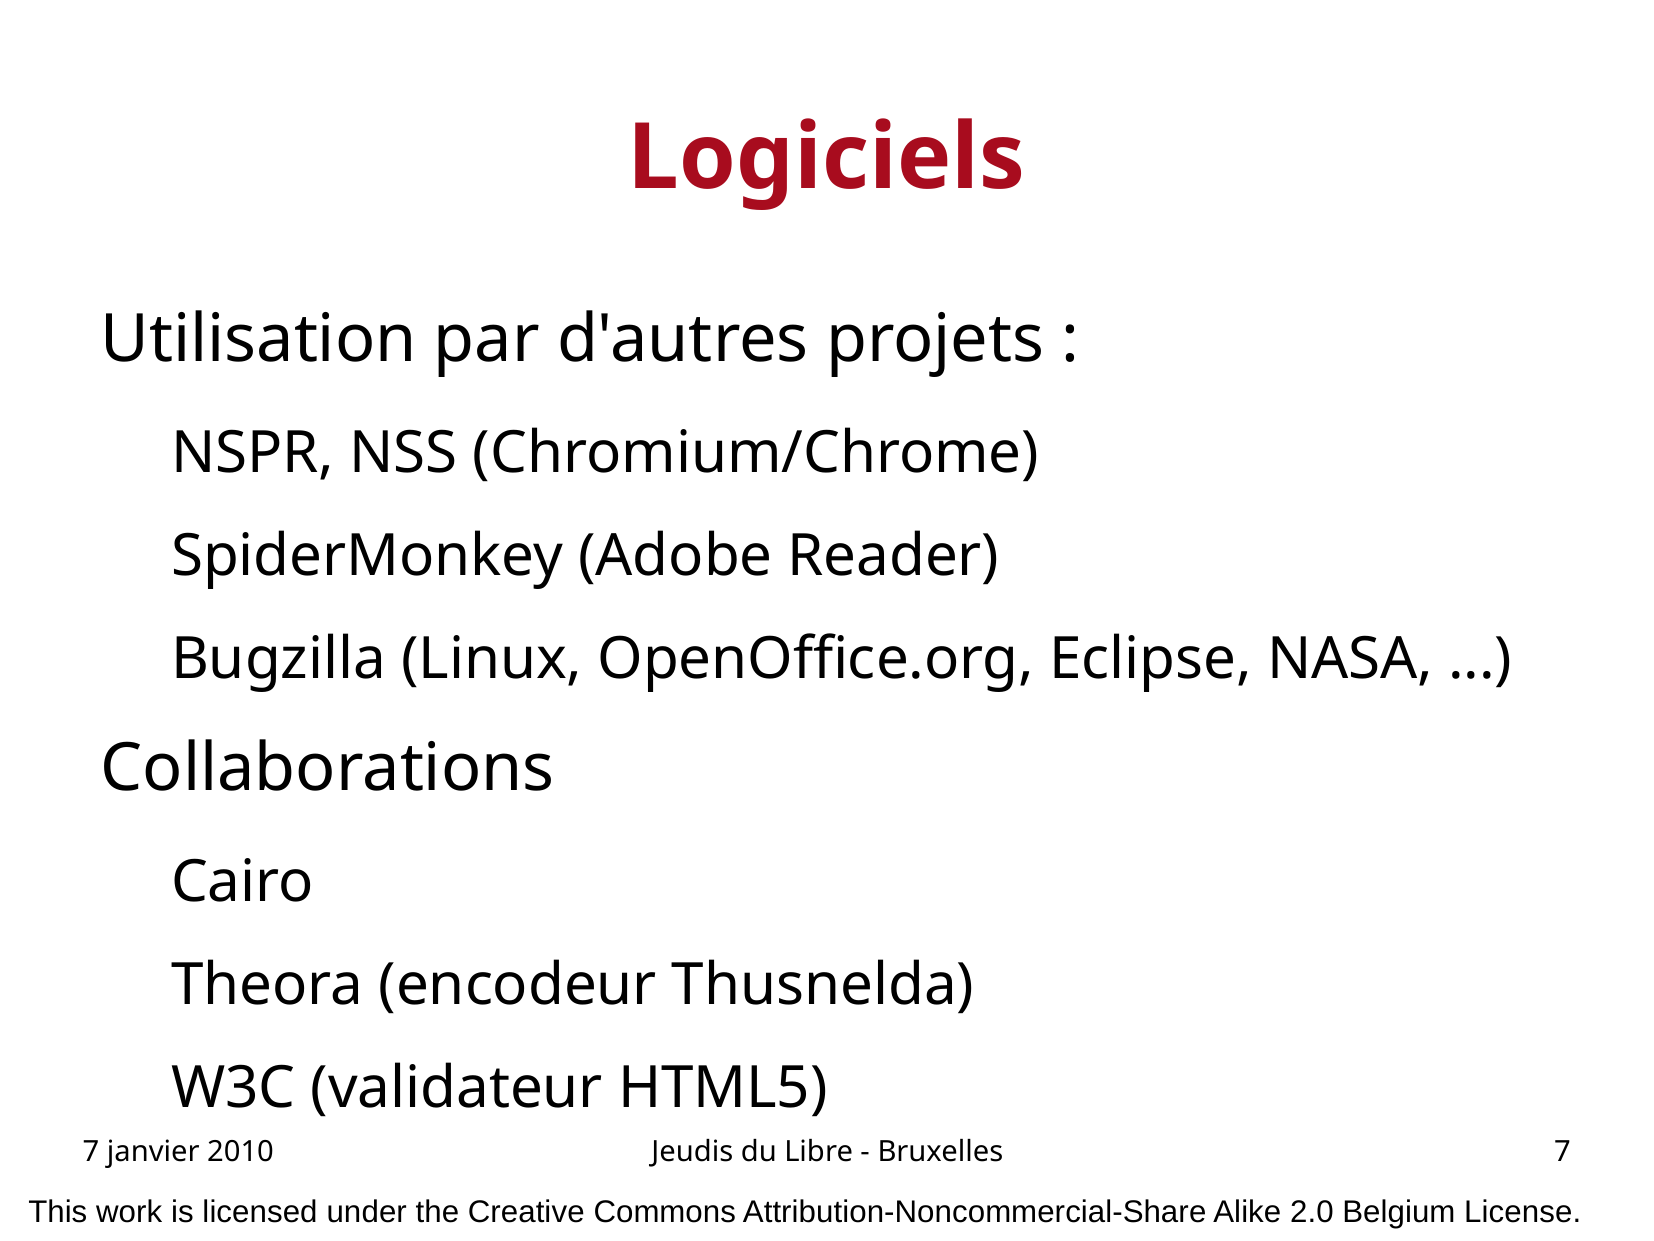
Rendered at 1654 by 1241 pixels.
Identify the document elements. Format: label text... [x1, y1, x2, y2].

list Utilisation par d'autres projets : NSPR, NSS (Chromium/Chrome) SpiderMonkey (Adobe Reader) Bugzilla (Linux, OpenOffice.org, Eclipse, NASA, ...) Collaborations Cairo Theora (encodeur Thusnelda) W3C (validateur HTML5) [82, 290, 1571, 1098]
text_box This work is licensed under the Creative Commons Attribution-Noncommercial-Share Alike 2.0 Belgium License. [13, 1187, 1654, 1241]
title Logiciels [82, 56, 1571, 250]
